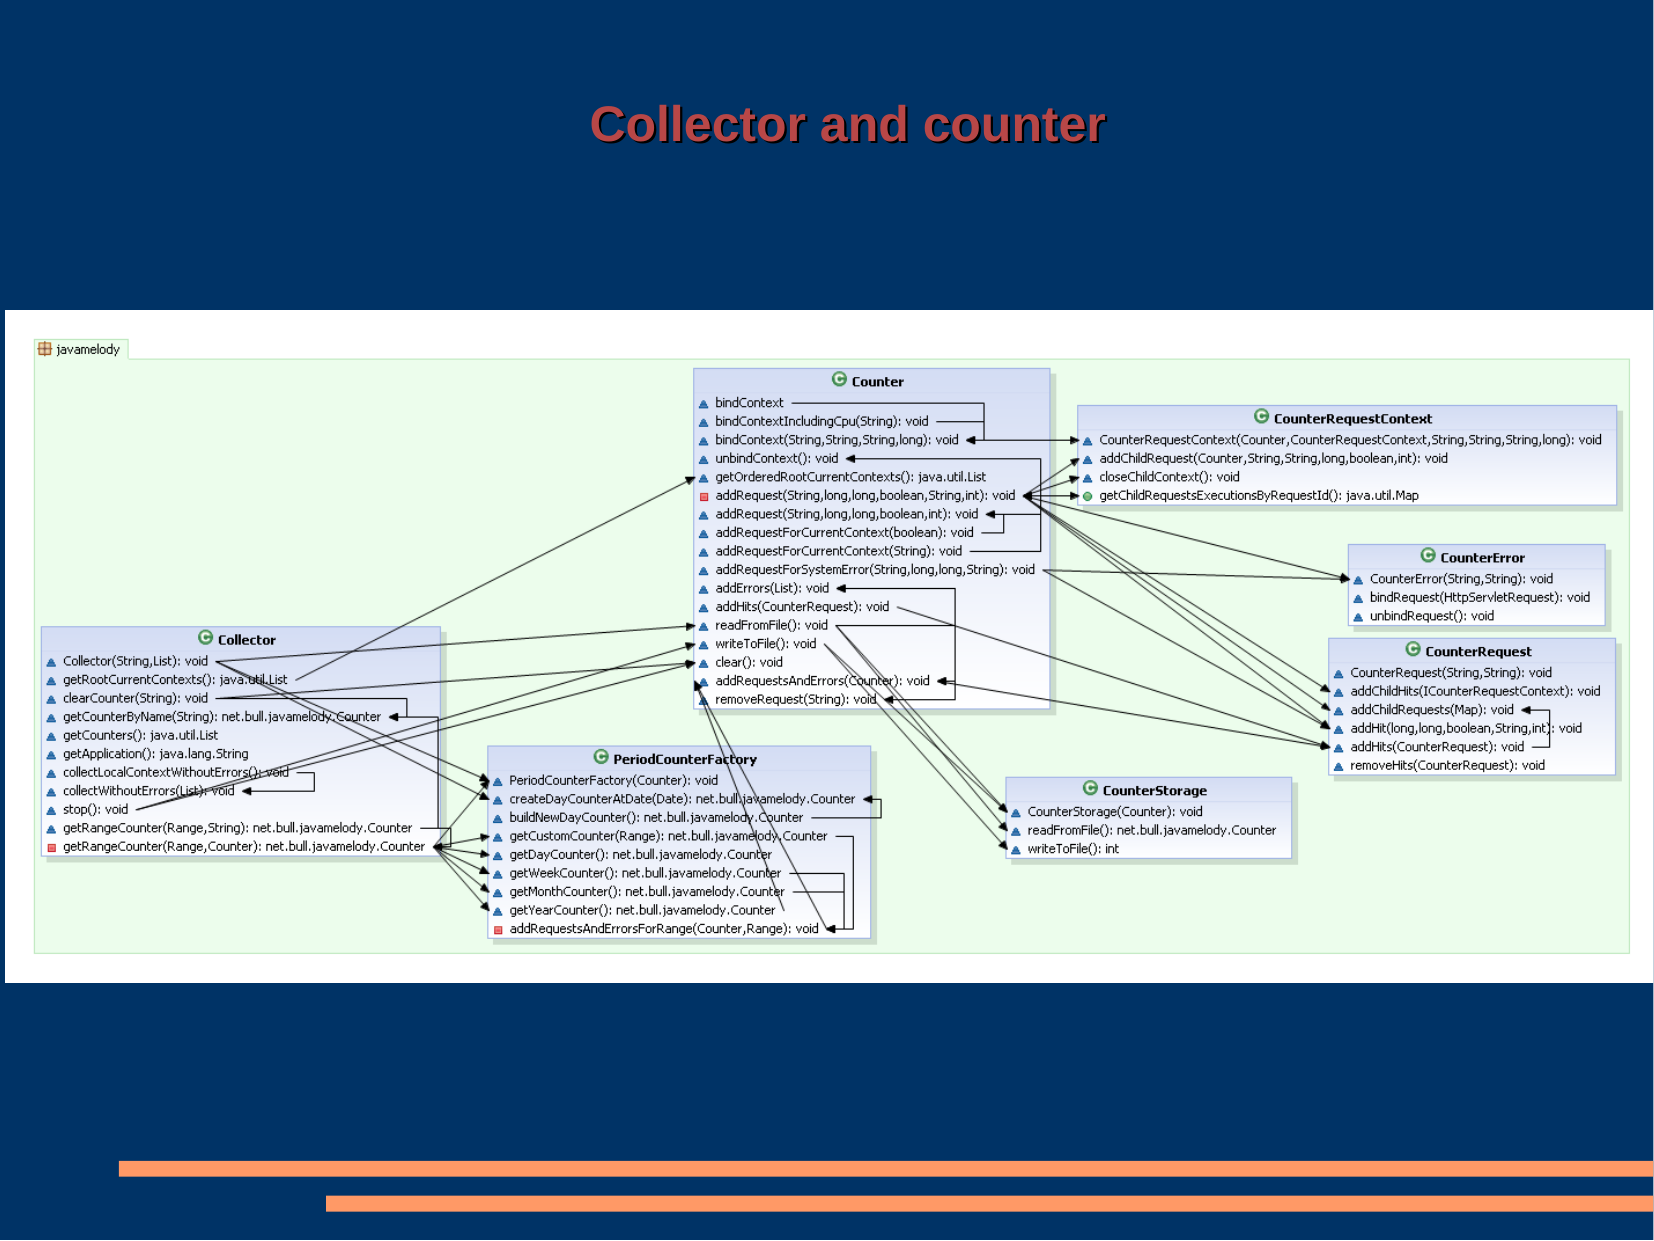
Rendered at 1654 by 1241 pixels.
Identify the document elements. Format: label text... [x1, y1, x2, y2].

text_box Collector and counter [574, 88, 1123, 247]
picture [5, 310, 1654, 983]
